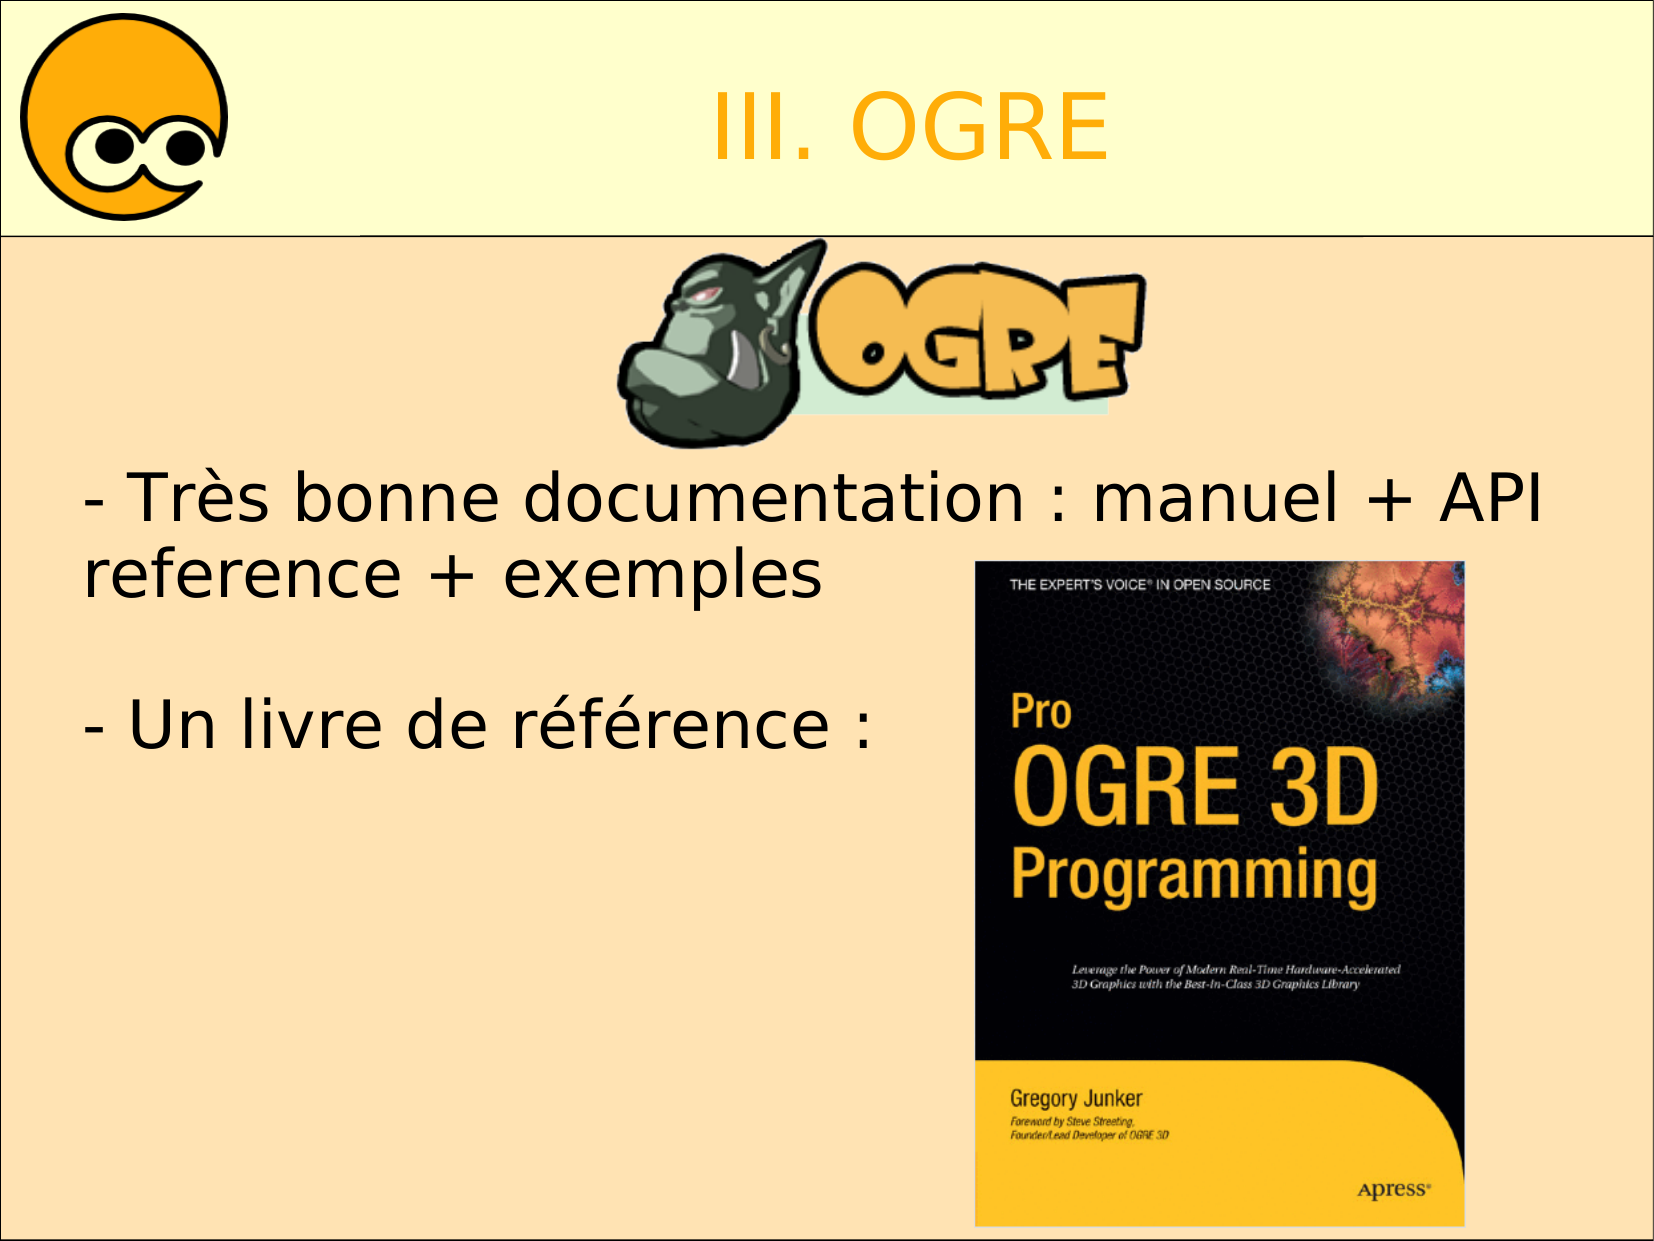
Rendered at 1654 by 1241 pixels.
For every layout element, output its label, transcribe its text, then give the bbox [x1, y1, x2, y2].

picture [974, 560, 1466, 1228]
picture [613, 236, 1152, 452]
subtitle - Très bonne documentation : manuel + API reference + exemples - Un livre de référence : [82, 332, 1571, 892]
title III. OGRE [252, 28, 1571, 228]
picture [20, 13, 228, 221]
